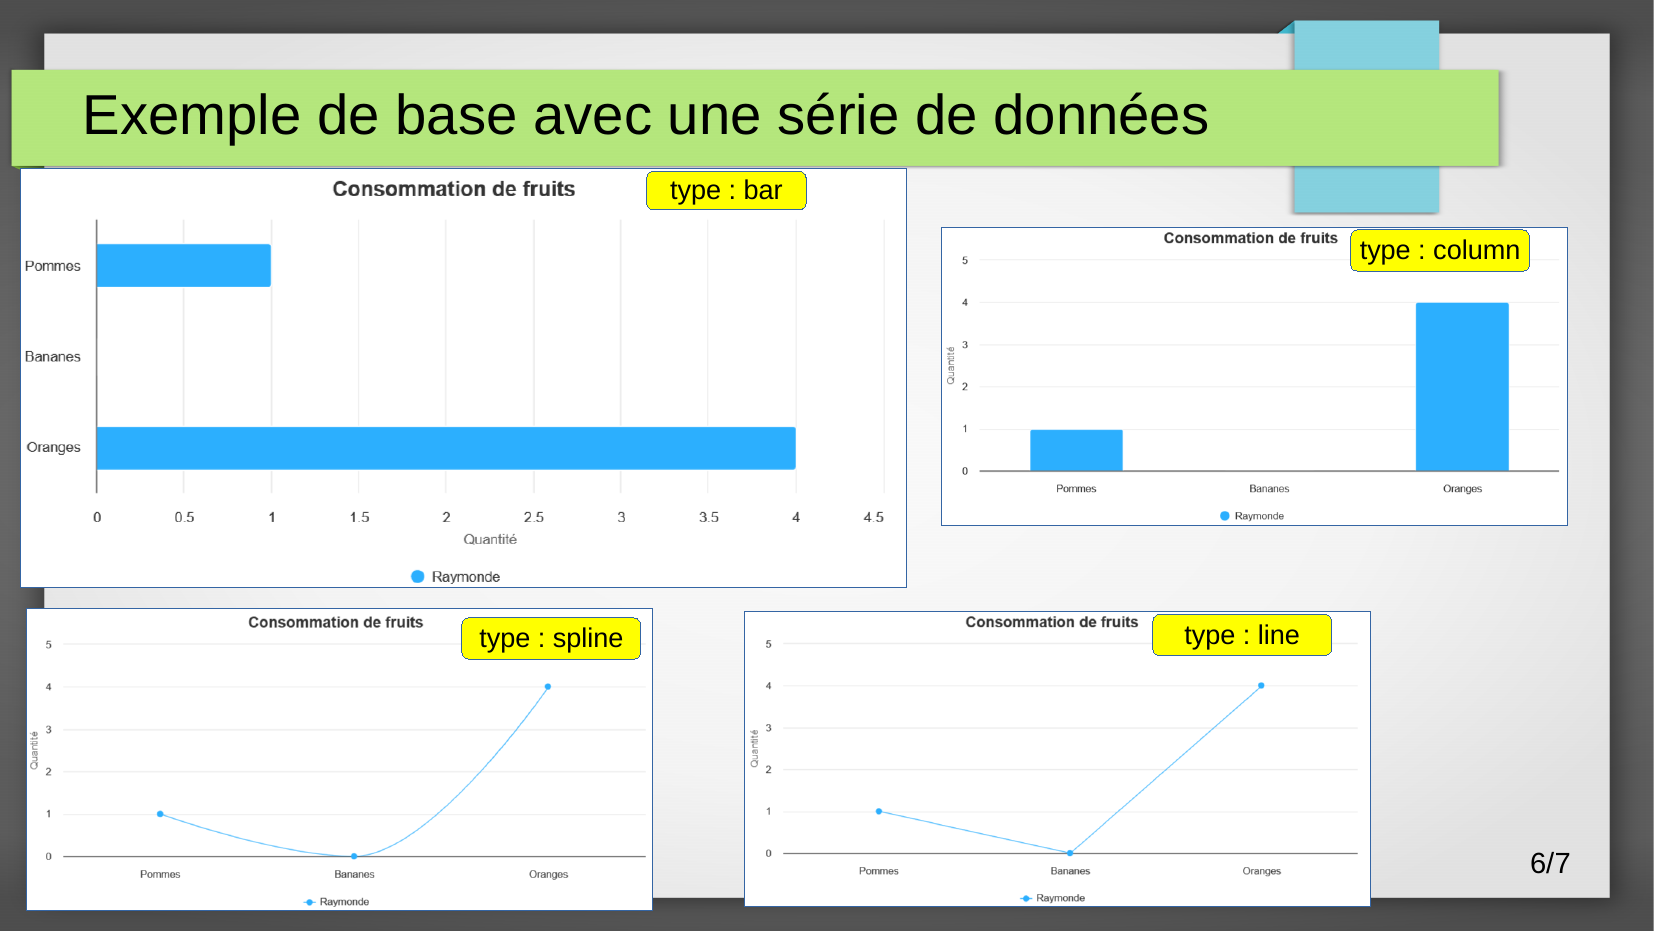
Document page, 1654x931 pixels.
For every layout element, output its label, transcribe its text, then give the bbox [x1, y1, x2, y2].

title Exemple de base avec une série de données [82, 70, 1264, 160]
text_box type : bar [646, 171, 807, 210]
picture [0, 0, 1654, 931]
text_box type : spline [461, 617, 641, 660]
text_box type : column [1350, 229, 1530, 272]
text_box type : line [1152, 614, 1332, 656]
